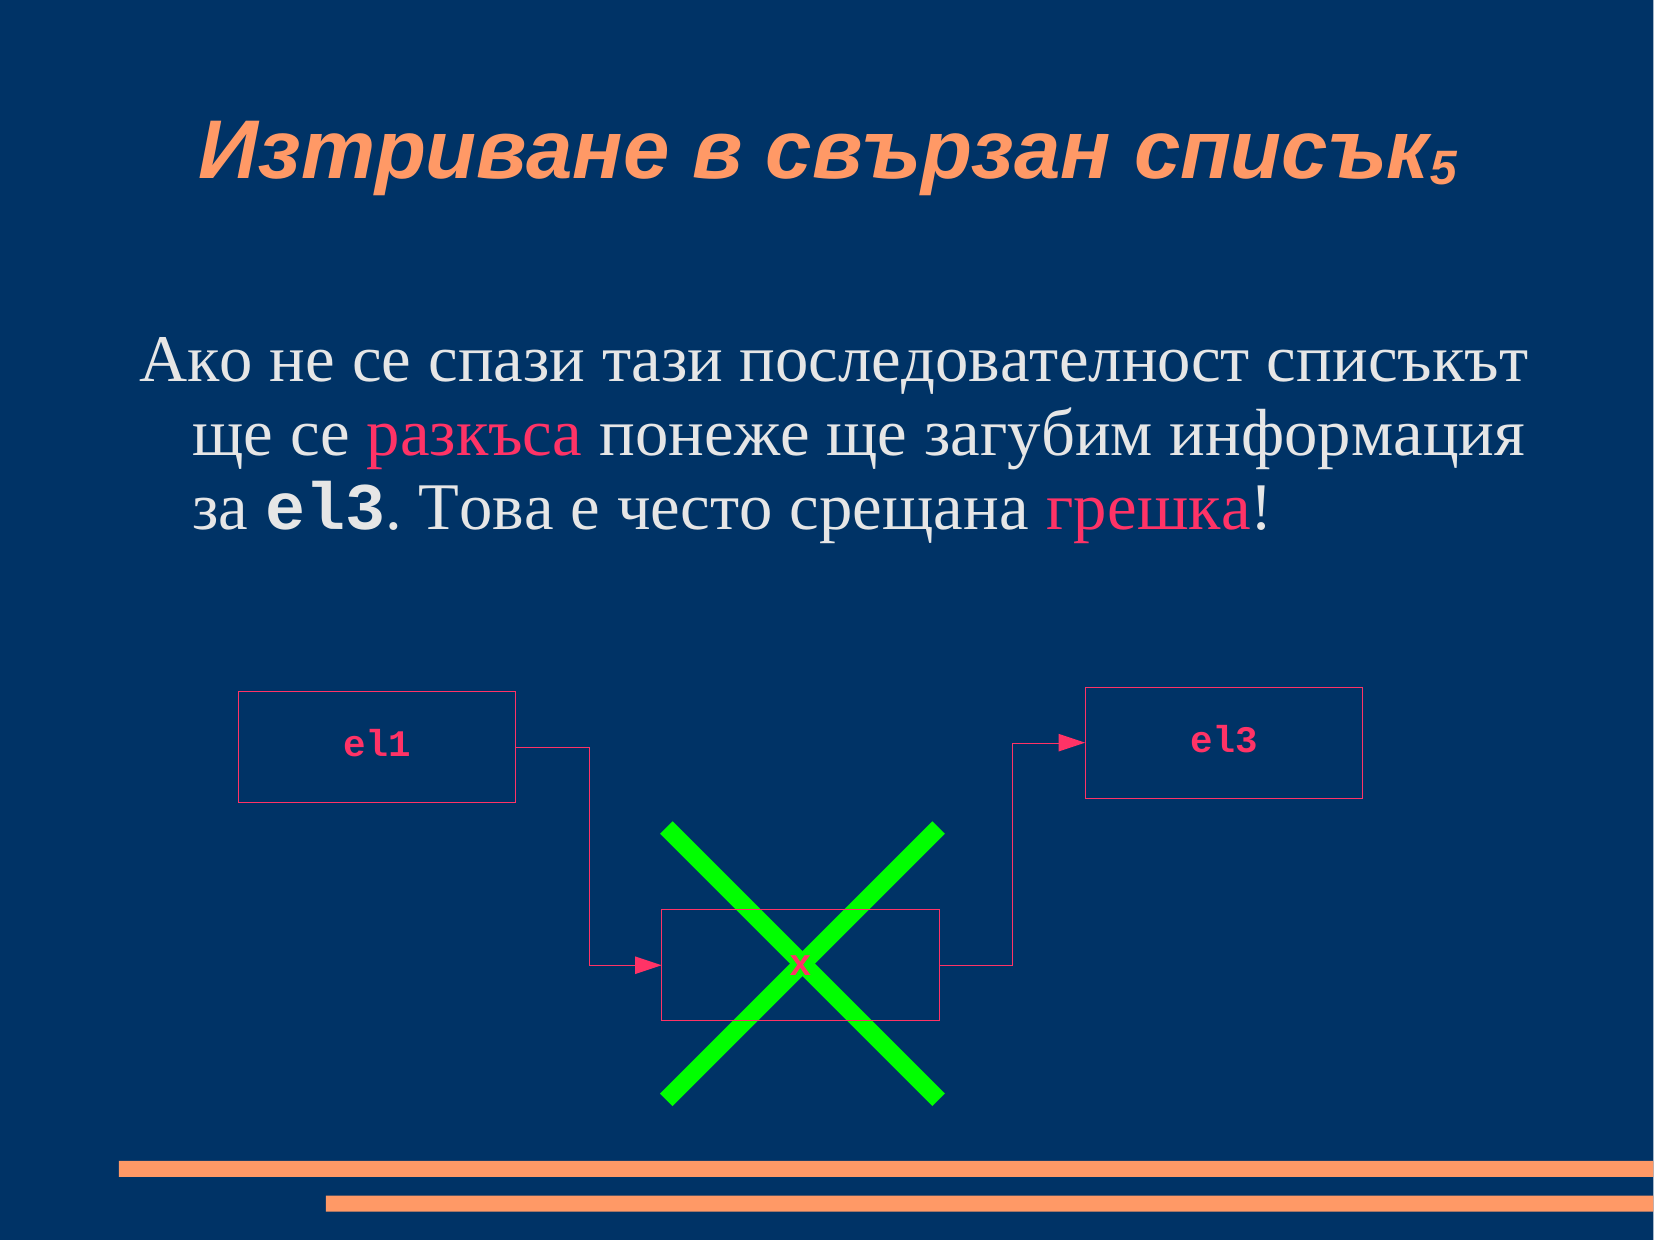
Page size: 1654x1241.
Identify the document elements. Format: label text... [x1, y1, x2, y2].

text_box el1 [238, 691, 516, 803]
text_box el3 [1085, 687, 1363, 799]
title Изтриване в свързан списък5 [121, 46, 1534, 254]
list Ако не се спази тази последователност списъкът ще се разкъса понеже ще загубим информация за el3. Това е често срещана грешка! [121, 322, 1561, 1133]
text_box x [661, 909, 940, 1021]
